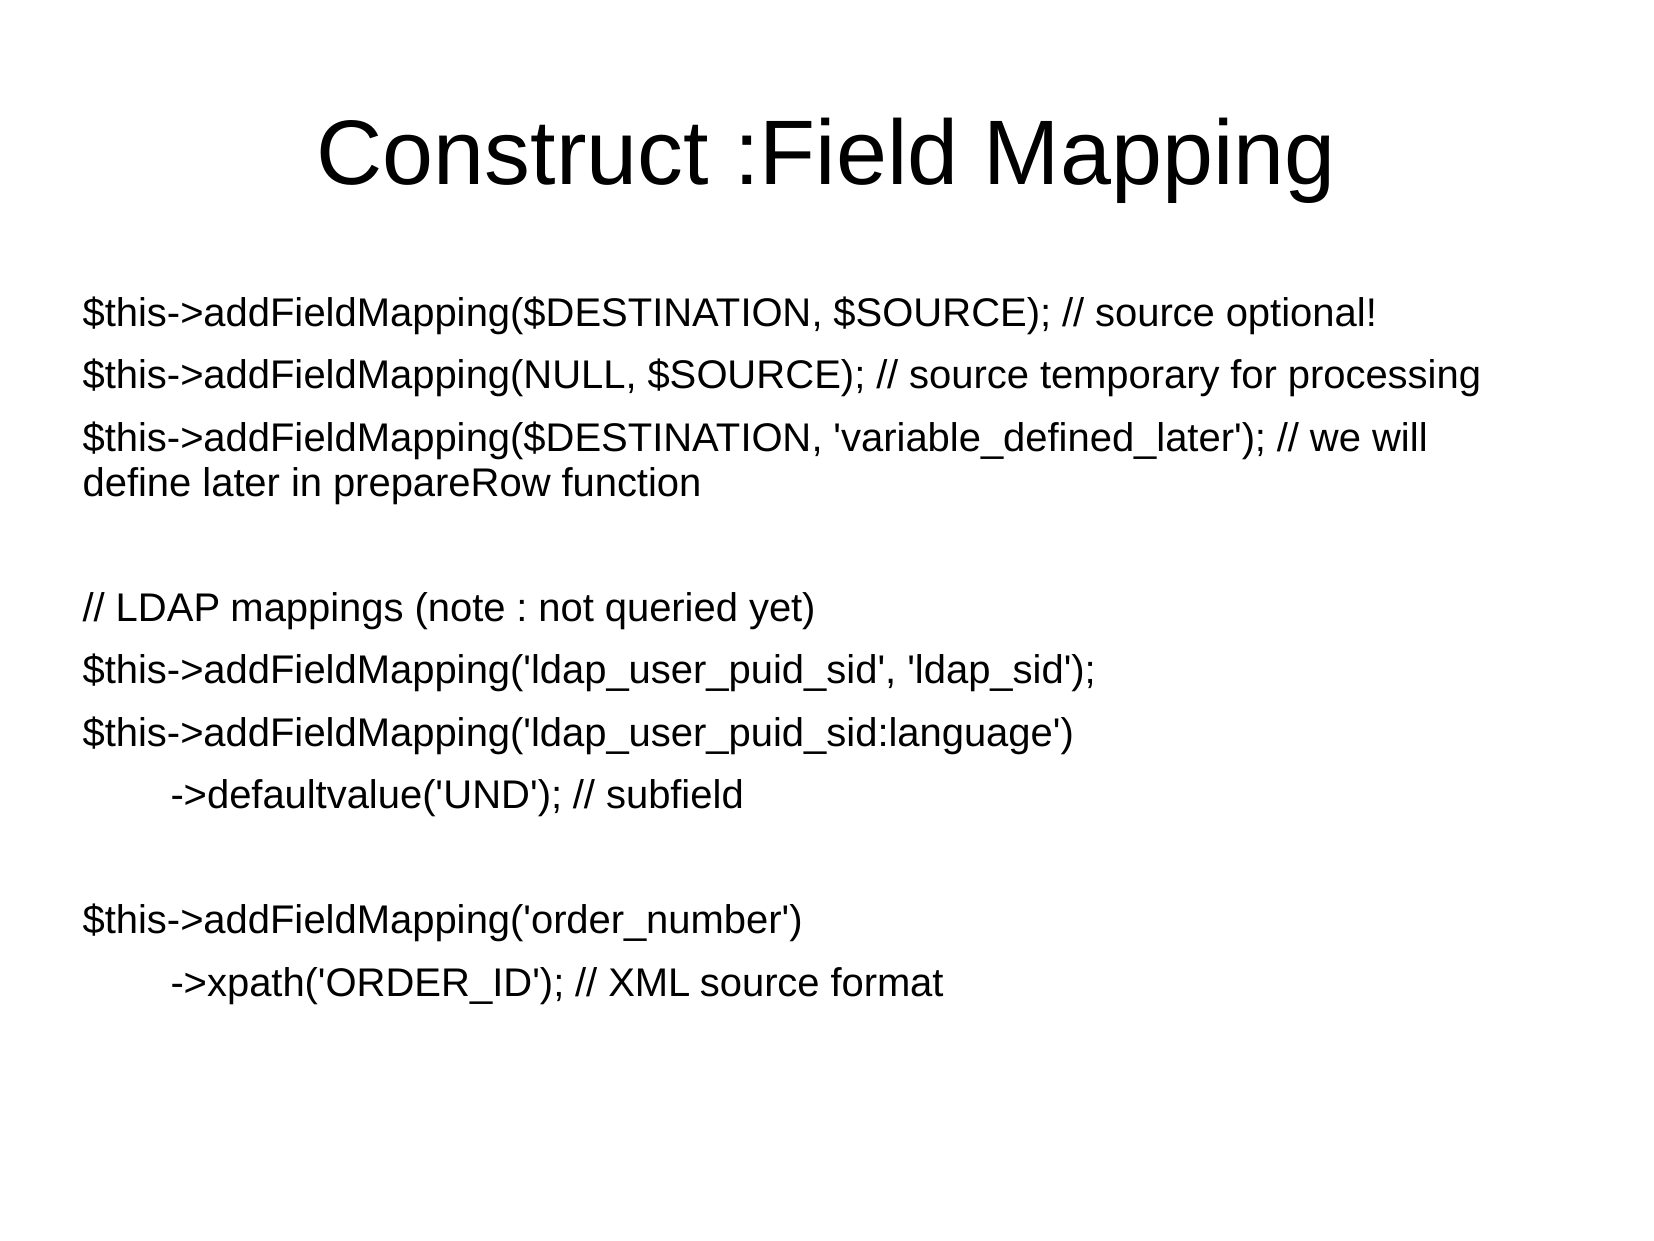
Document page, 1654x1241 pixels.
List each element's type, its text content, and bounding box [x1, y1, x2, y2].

list $this->addFieldMapping($DESTINATION, $SOURCE); // source optional! $this->addFieldMapping(NULL, $SOURCE); // source temporary for processing $this->addFieldMapping($DESTINATION, 'variable_defined_later'); // we will define later in prepareRow function // LDAP mappings (note : not queried yet) $this->addFieldMapping('ldap_user_puid_sid', 'ldap_sid'); $this->addFieldMapping('ldap_user_puid_sid:language') ->defaultvalue('UND'); // subfield $this->addFieldMapping('order_number') ->xpath('ORDER_ID'); // XML source format [82, 290, 1538, 1010]
title Construct :Field Mapping [82, 49, 1571, 257]
